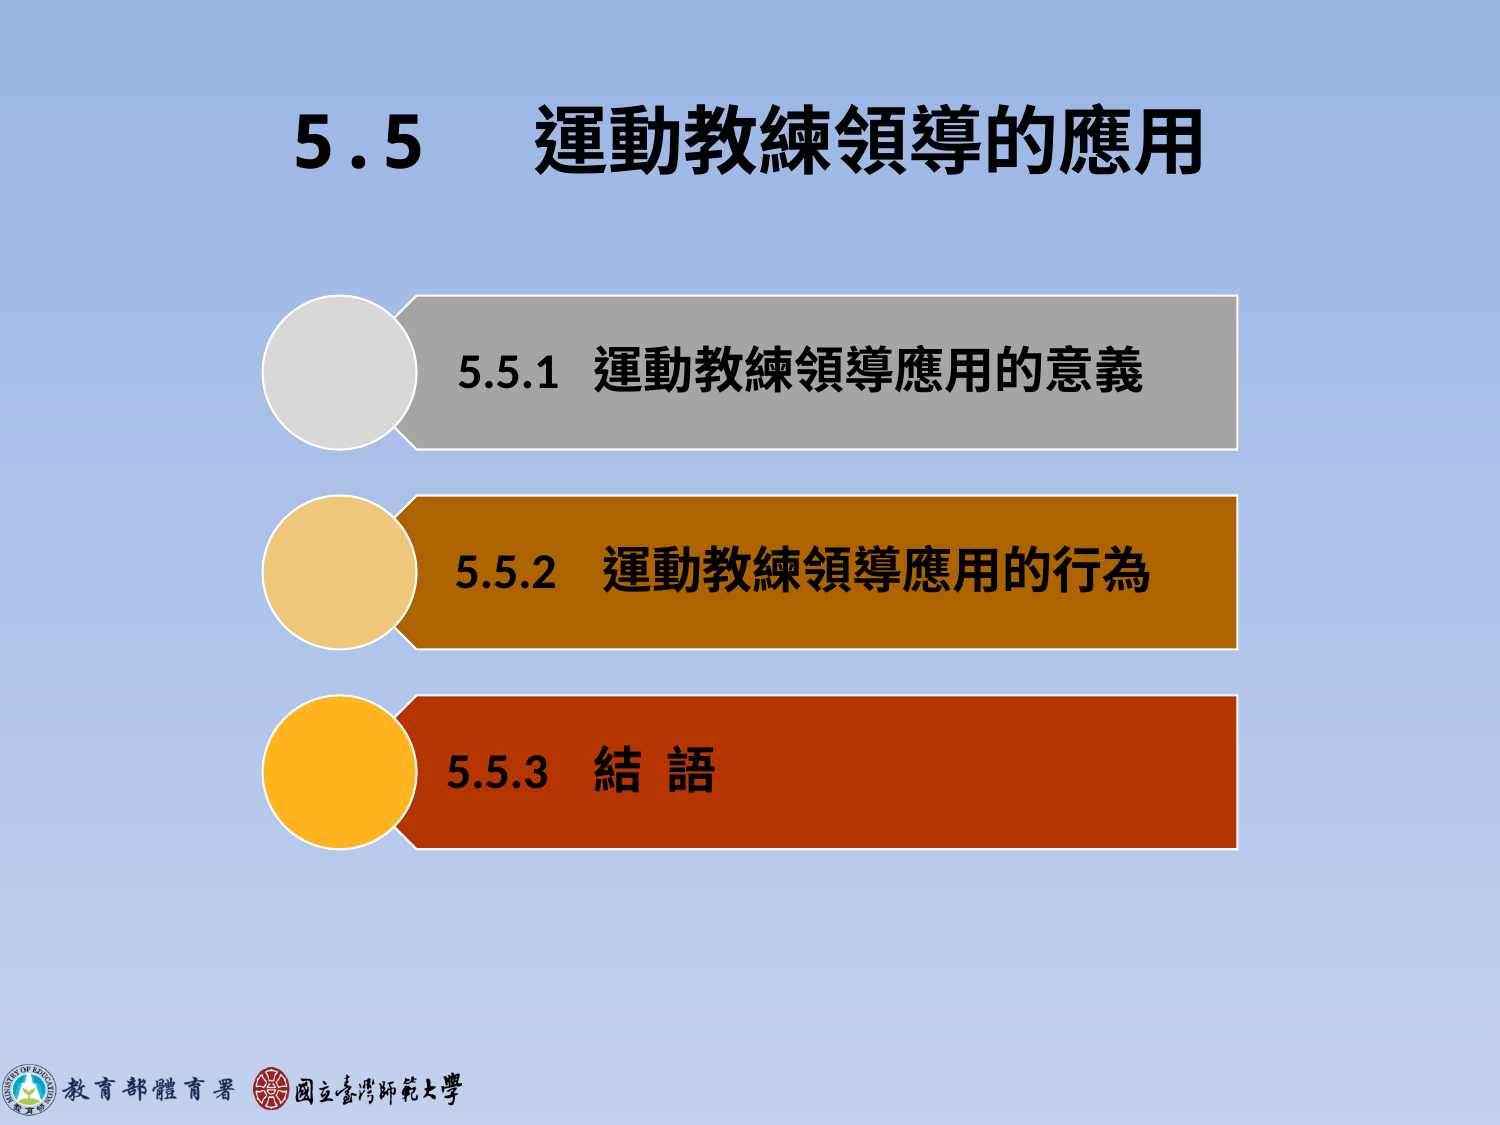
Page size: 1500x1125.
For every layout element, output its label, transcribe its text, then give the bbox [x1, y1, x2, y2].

text_box [262, 695, 417, 850]
text_box [262, 295, 417, 450]
text_box 5.5.2 運動教練領導應用的行為 [394, 495, 1238, 650]
text_box 5.5.1 運動教練領導應用的意義 [394, 295, 1238, 450]
title 5.5 運動教練領導的應用 [75, 45, 1426, 233]
text_box [262, 495, 417, 650]
text_box 5.5.3 結 語 [394, 695, 1238, 850]
